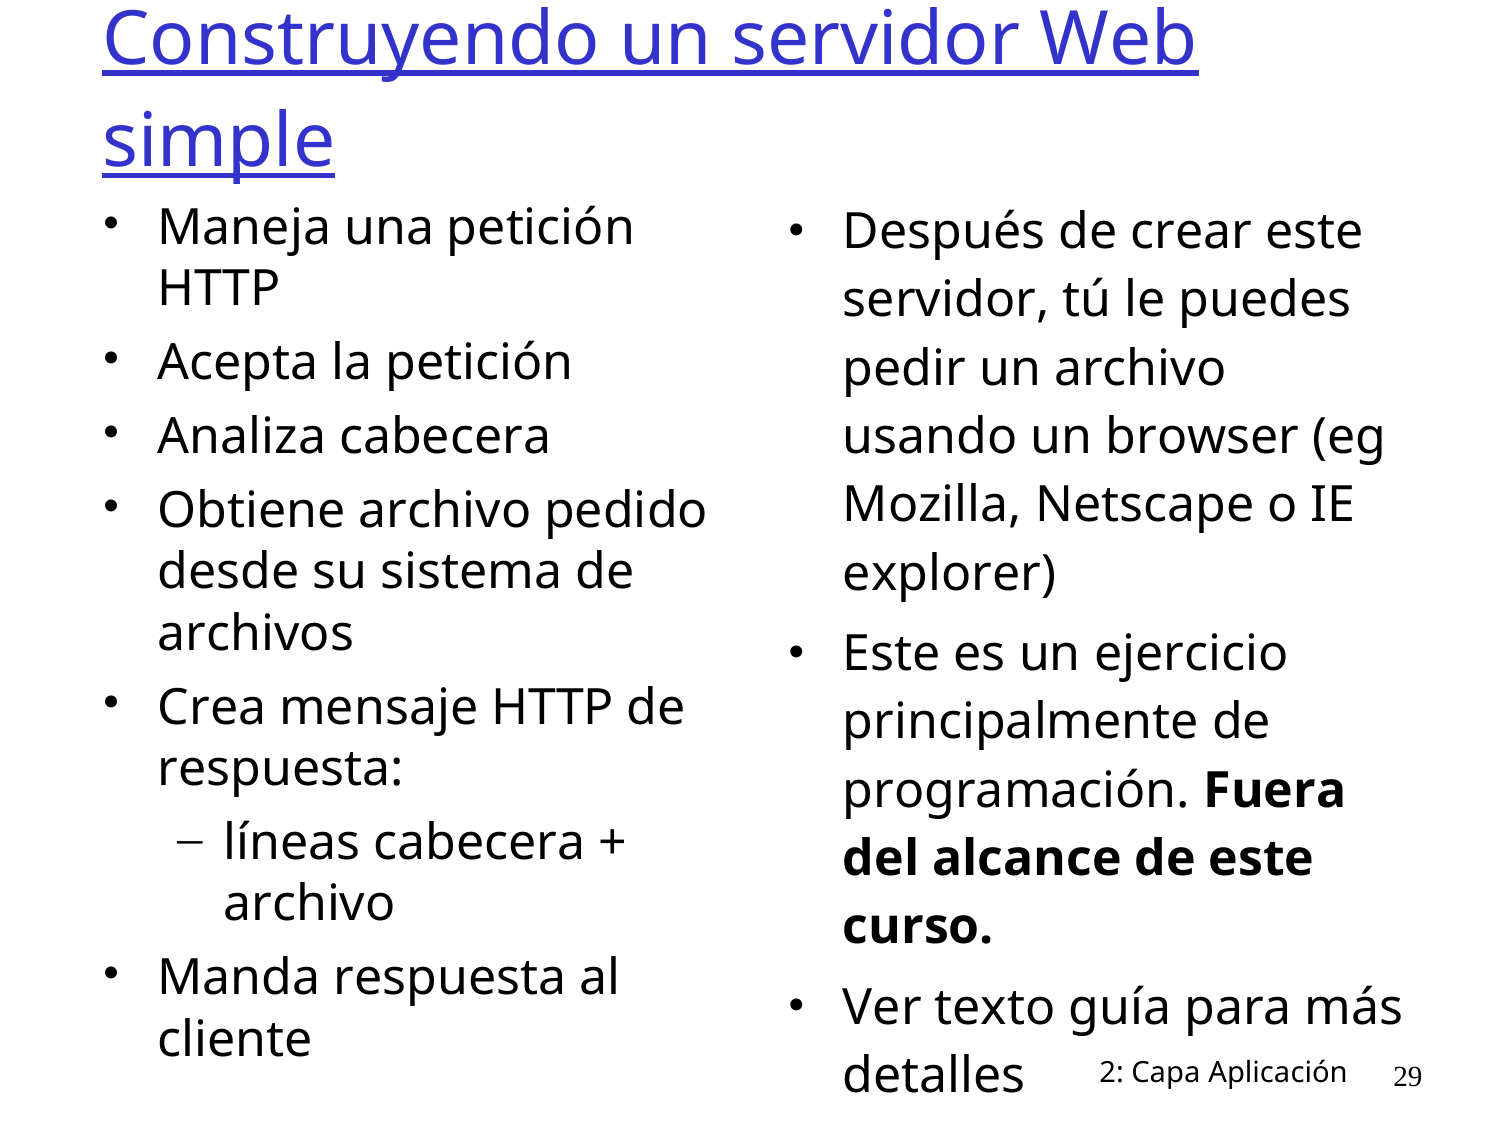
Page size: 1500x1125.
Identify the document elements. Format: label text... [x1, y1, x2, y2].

title Construyendo un servidor Web simple [87, 15, 1426, 158]
list Maneja una petición HTTP Acepta la petición Analiza cabecera‏ Obtiene archivo pedido desde su sistema de archivos‏ Crea mensaje HTTP de respuesta: líneas cabecera + archivo Manda respuesta al cliente [87, 187, 741, 1066]
list Después de crear este servidor, tú le puedes pedir un archivo usando un browser (eg Mozilla, Netscape o IE explorer)‏ Este es un ejercicio principalmente de programación. Fuera del alcance de este curso. Ver texto guía para más detalles [772, 187, 1426, 1066]
